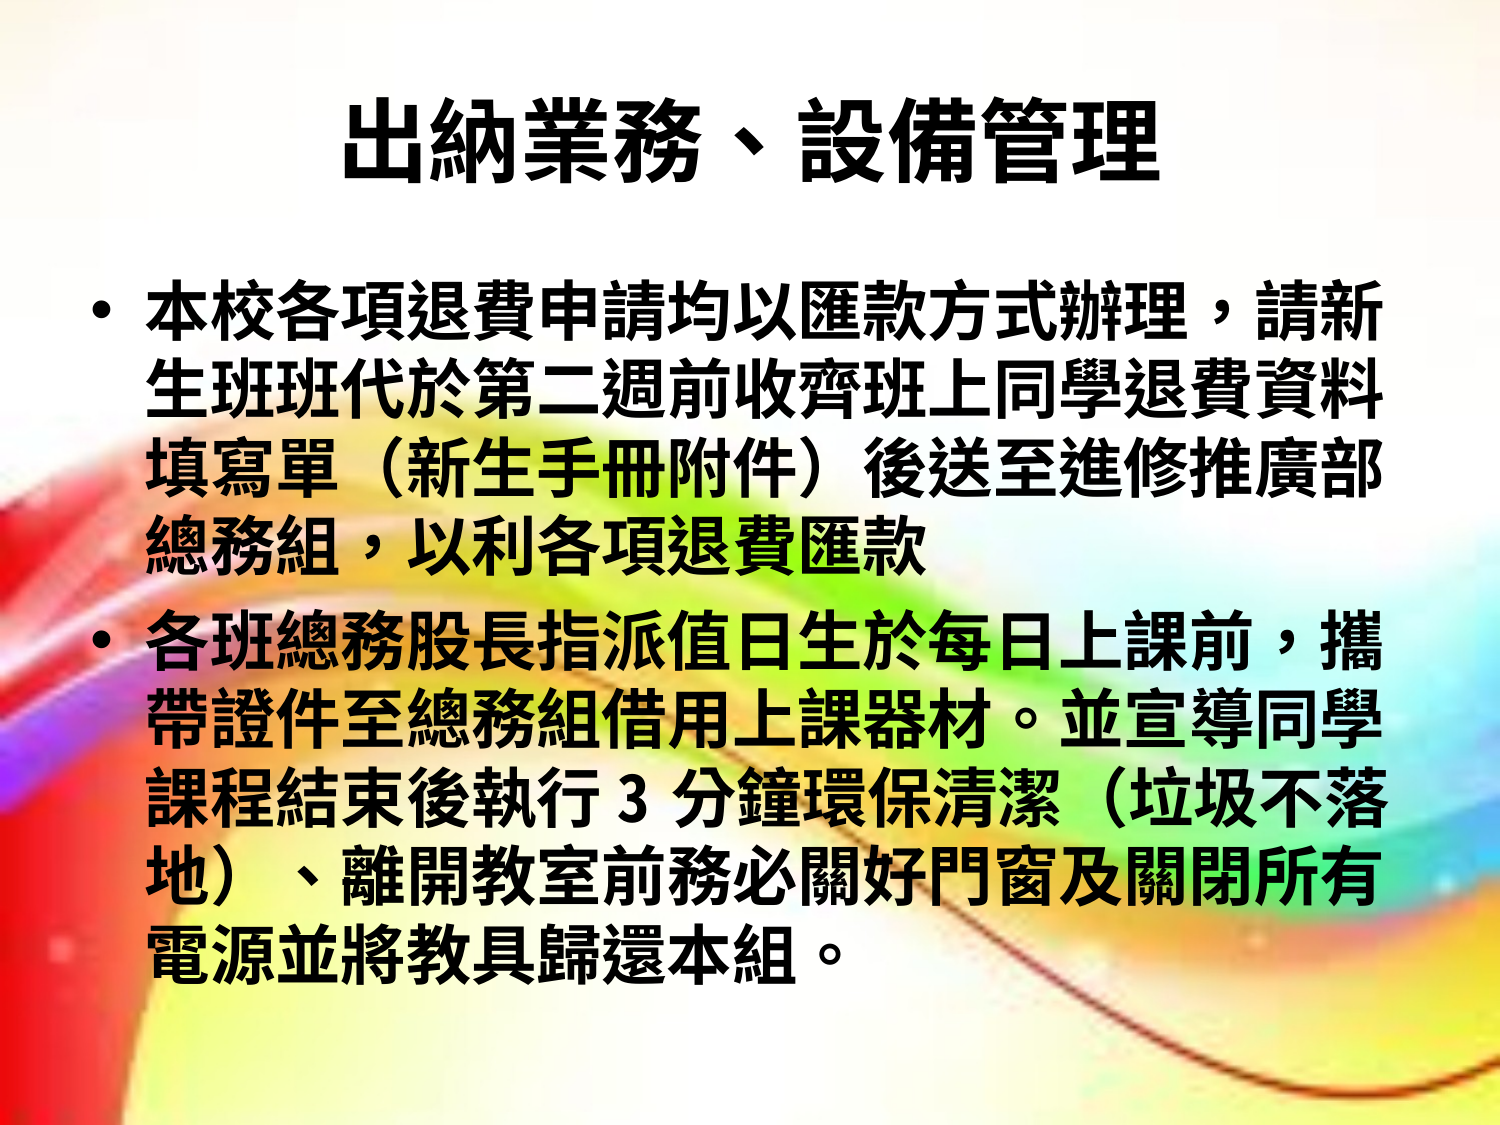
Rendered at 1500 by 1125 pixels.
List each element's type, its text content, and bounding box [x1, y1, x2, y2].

picture [0, 0, 1500, 1125]
list 本校各項退費申請均以匯款方式辦理，請新生班班代於第二週前收齊班上同學退費資料填寫單（新生手冊附件）後送至進修推廣部總務組，以利各項退費匯款 各班總務股長指派值日生於每日上課前，攜帶證件至總務組借用上課器材。並宣導同學課程結束後執行3分鐘環保清潔（垃圾不落地）、離開教室前務必關好門窗及關閉所有電源並將教具歸還本組。 [75, 262, 1426, 1005]
title 出納業務、設備管理 [75, 45, 1426, 233]
